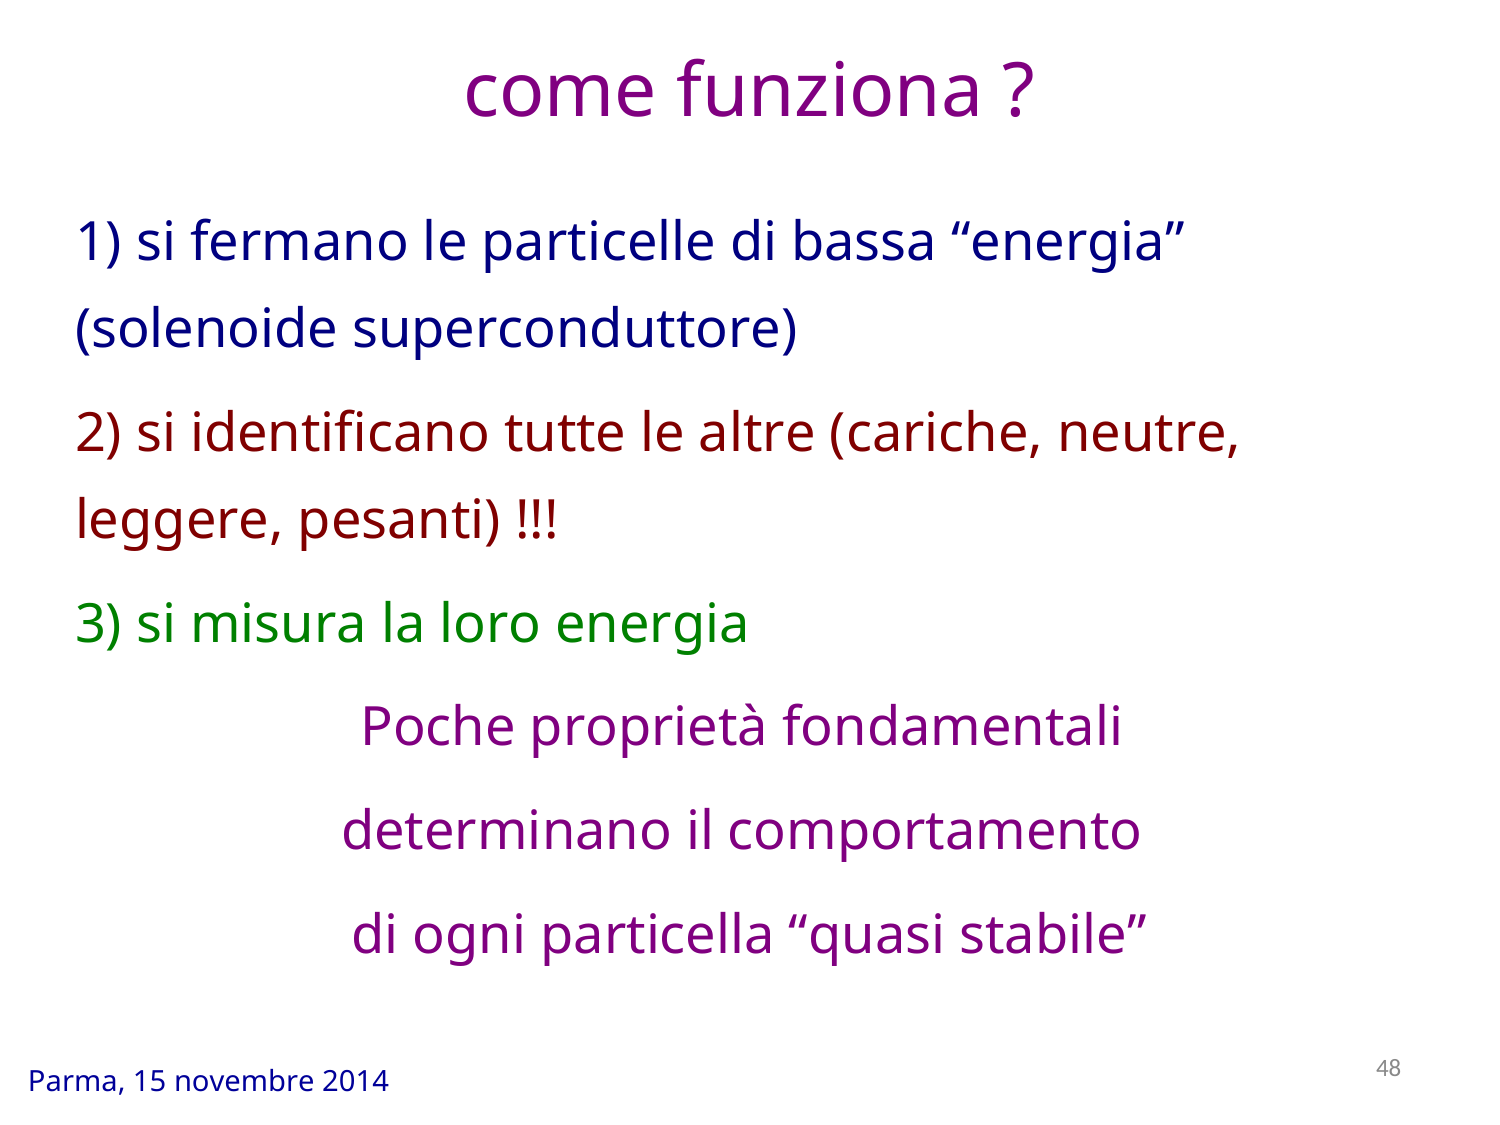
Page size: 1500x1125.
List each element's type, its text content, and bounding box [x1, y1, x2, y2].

text_box 1) si fermano le particelle di bassa “energia” (solenoide superconduttore) 2) si identificano tutte le altre (cariche, neutre, leggere, pesanti) !!! 3) si misura la loro energia Poche proprietà fondamentali determinano il comportamento di ogni particella “quasi stabile” [75, 124, 1424, 1024]
text_box come funziona ? [75, 4, 1424, 124]
text_box <numero> [1074, 1042, 1417, 1095]
